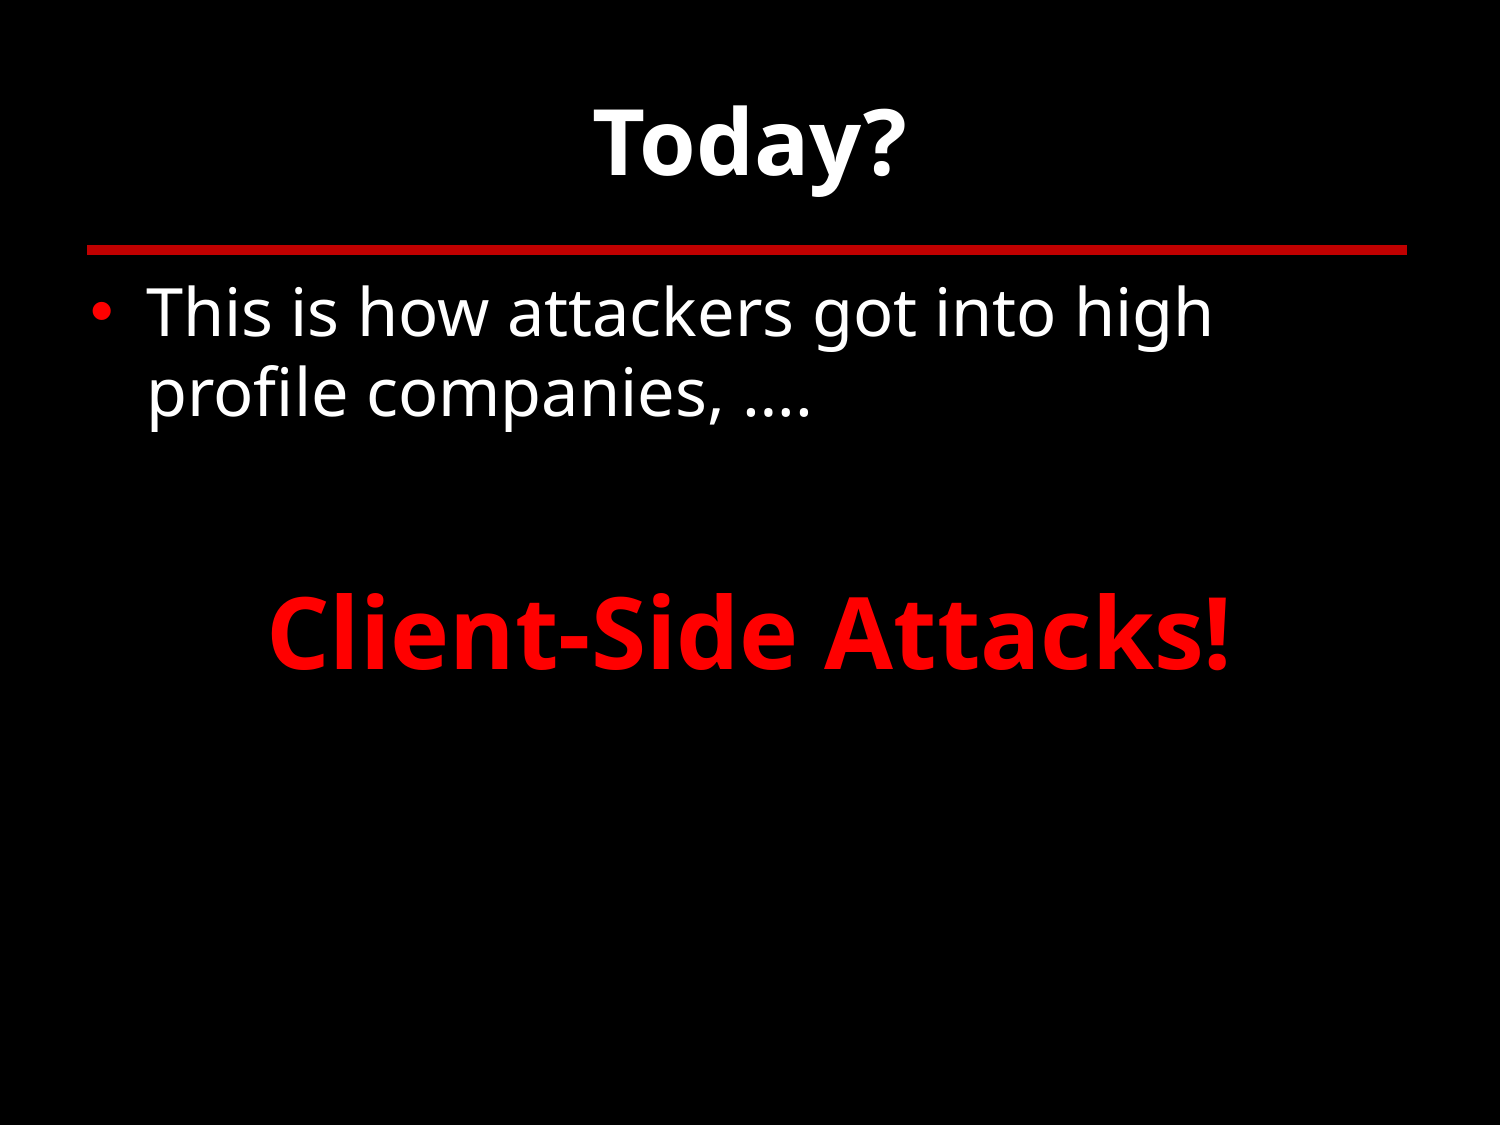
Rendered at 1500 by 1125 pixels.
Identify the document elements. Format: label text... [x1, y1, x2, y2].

title Today? [75, 45, 1425, 233]
list This is how attackers got into high profile companies, …. Client-Side Attacks! [75, 262, 1425, 1005]
